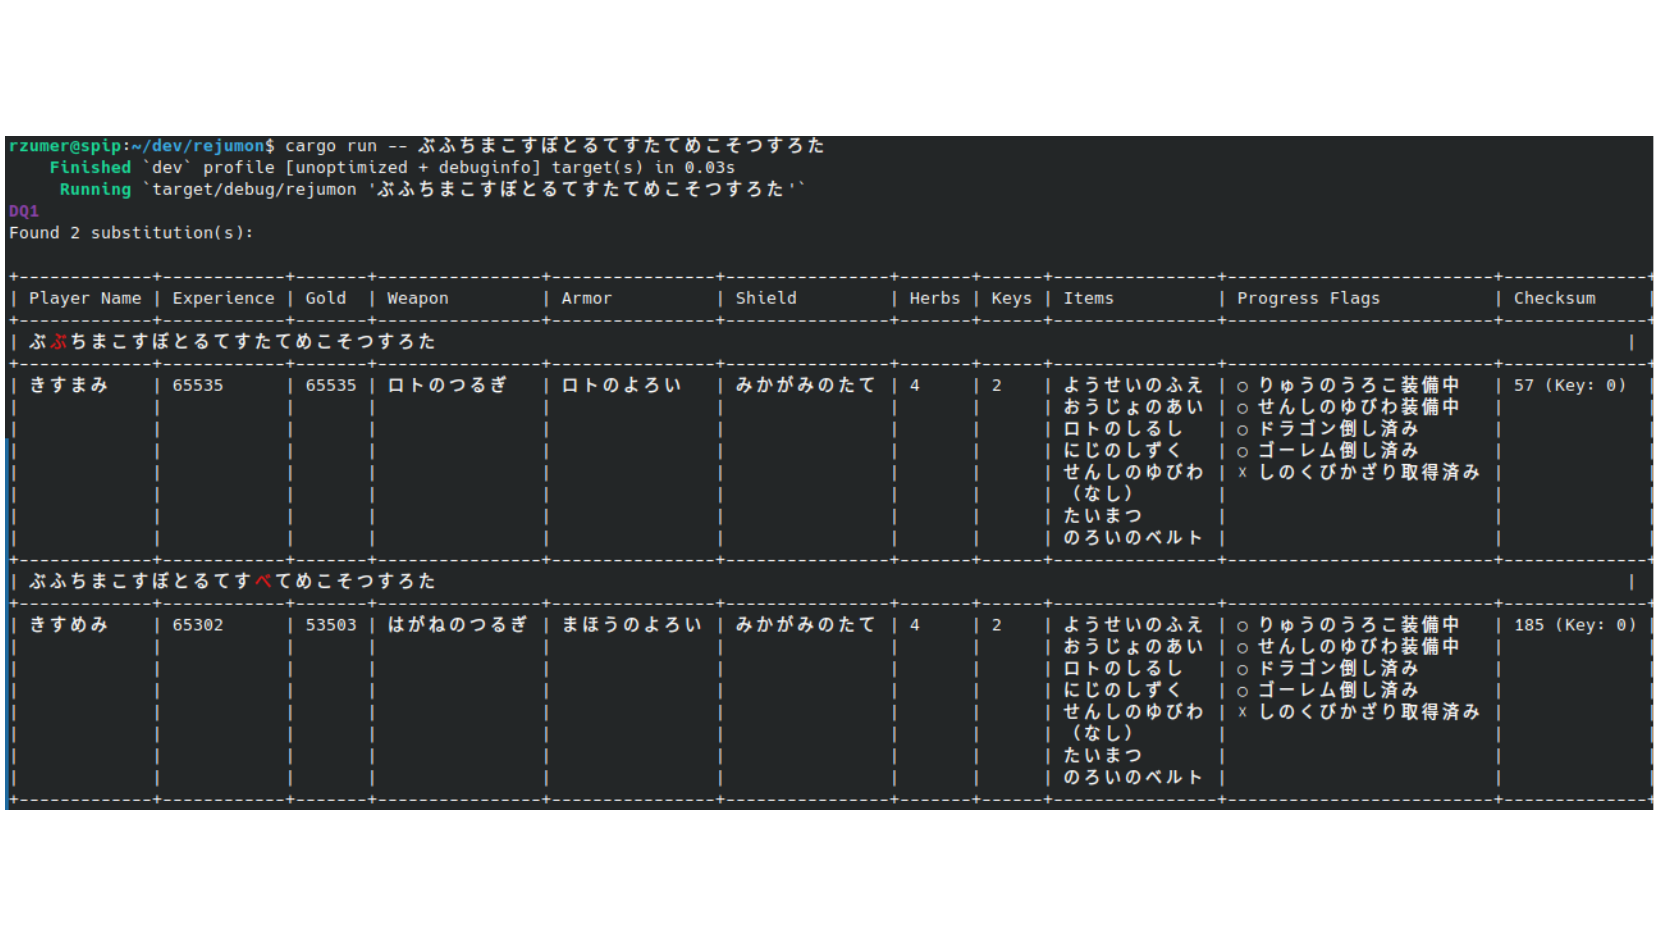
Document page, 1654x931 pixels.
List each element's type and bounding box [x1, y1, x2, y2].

picture [5, 136, 1654, 810]
